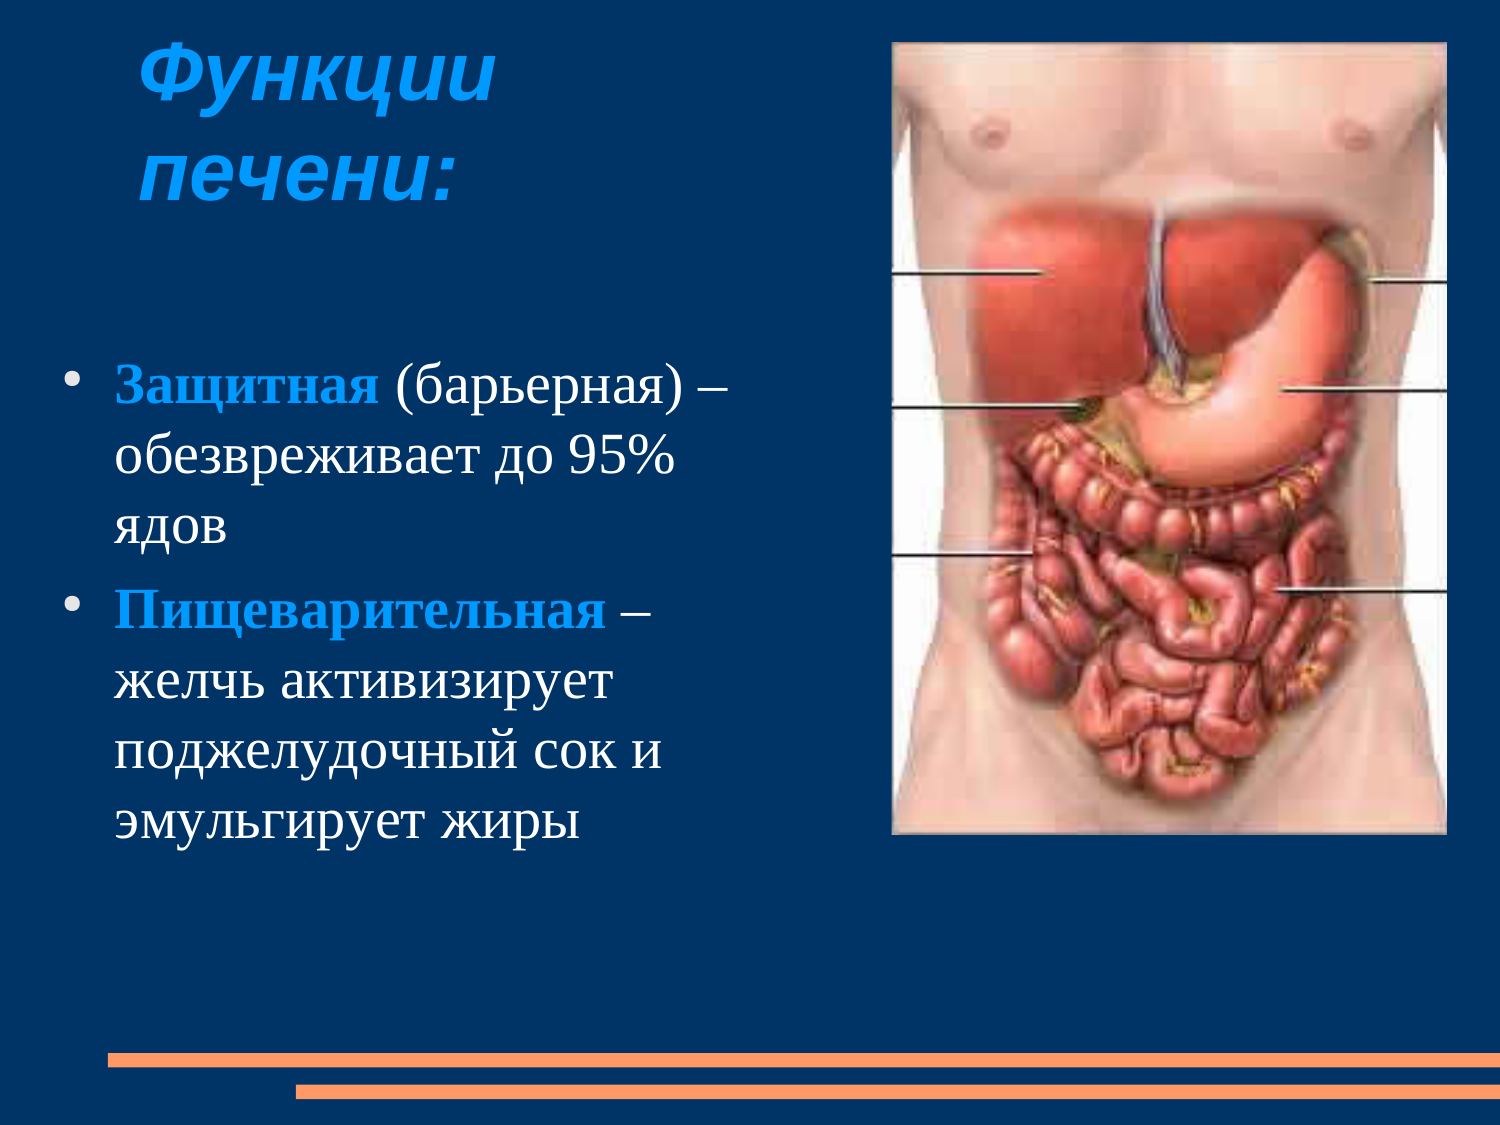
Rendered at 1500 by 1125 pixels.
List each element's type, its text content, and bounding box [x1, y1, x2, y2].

picture [891, 42, 1447, 835]
title Функции печени: [123, 0, 599, 235]
list Защитная (барьерная) – обезвреживает до 95% ядов Пищеварительная – желчь активизирует поджелудочный сок и эмульгирует жиры [29, 337, 771, 917]
